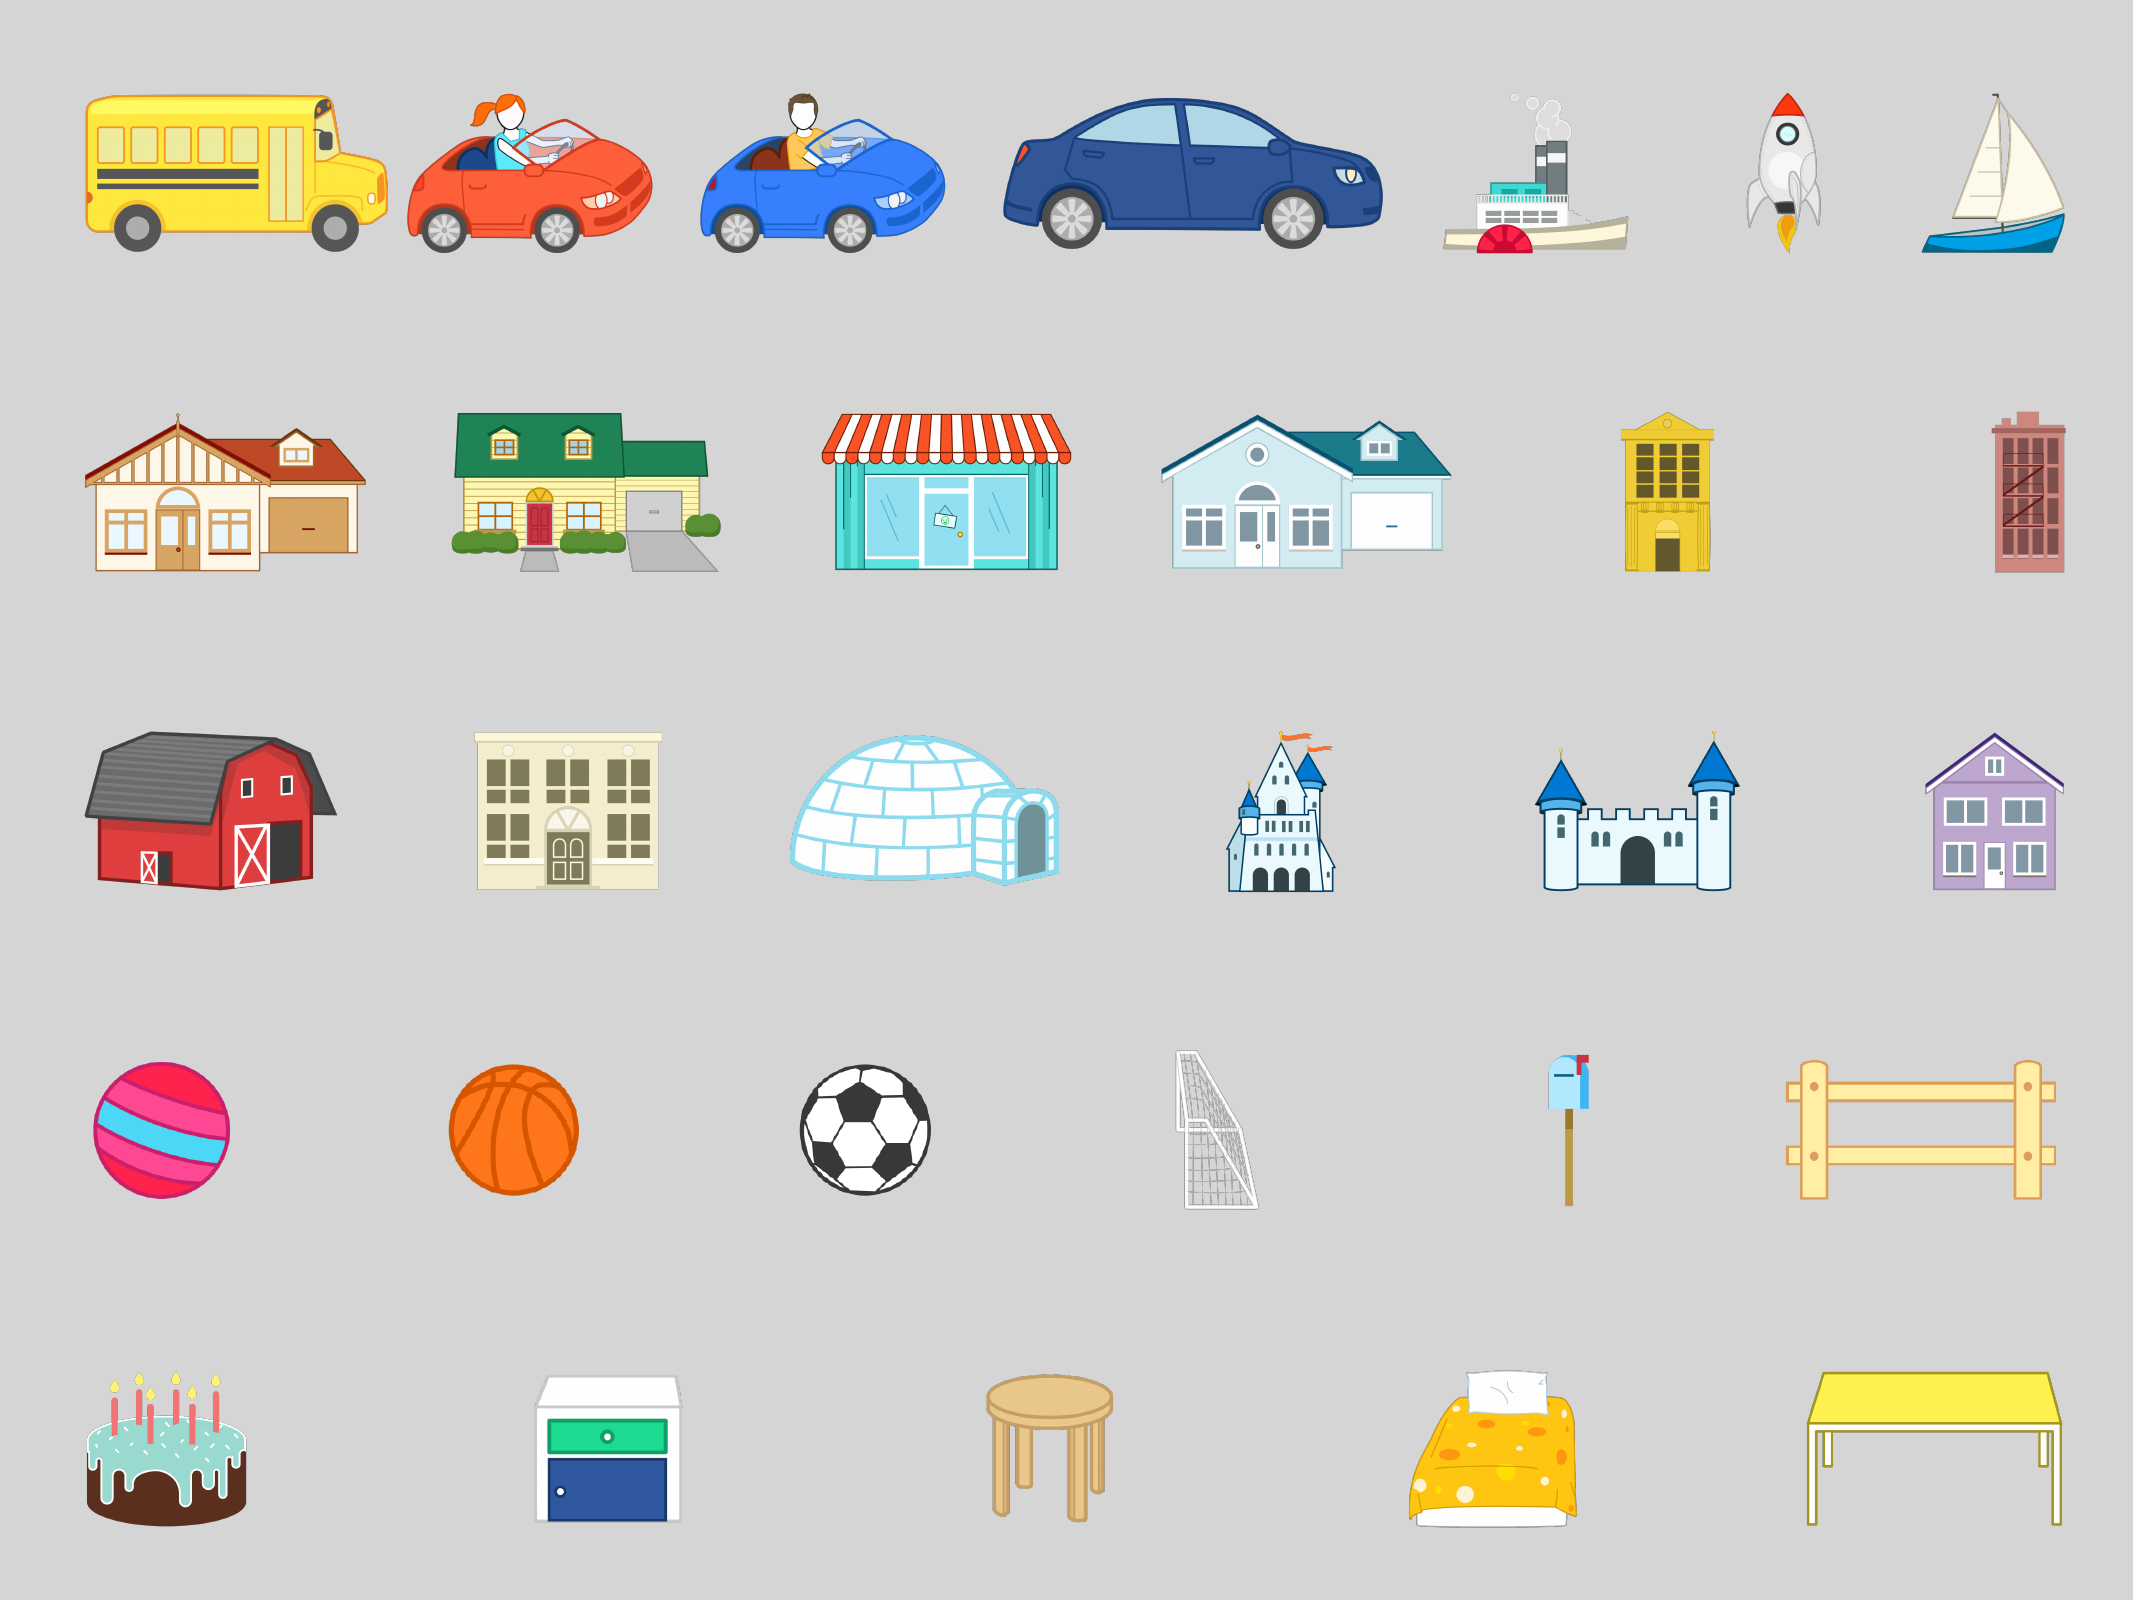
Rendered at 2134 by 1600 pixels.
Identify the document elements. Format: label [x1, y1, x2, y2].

picture [1439, 89, 1632, 257]
picture [1917, 89, 2069, 257]
picture [1402, 1365, 1582, 1533]
picture [1771, 1046, 2069, 1214]
picture [1531, 727, 1744, 895]
picture [524, 1365, 692, 1533]
picture [1740, 89, 1827, 257]
picture [1920, 727, 2069, 895]
picture [80, 89, 395, 257]
picture [977, 1365, 1123, 1533]
picture [781, 1046, 949, 1214]
picture [694, 89, 951, 257]
picture [1617, 408, 1718, 576]
picture [430, 1046, 597, 1214]
picture [781, 727, 1067, 895]
picture [447, 408, 725, 576]
picture [1988, 408, 2069, 576]
picture [401, 89, 659, 257]
picture [80, 1046, 244, 1214]
picture [80, 1365, 252, 1533]
picture [80, 727, 342, 895]
picture [1800, 1365, 2069, 1533]
picture [469, 727, 667, 895]
picture [1155, 408, 1459, 576]
picture [816, 408, 1077, 576]
picture [993, 89, 1398, 257]
picture [80, 408, 371, 576]
picture [1540, 1046, 1597, 1214]
picture [1171, 1046, 1263, 1214]
picture [1223, 727, 1339, 895]
